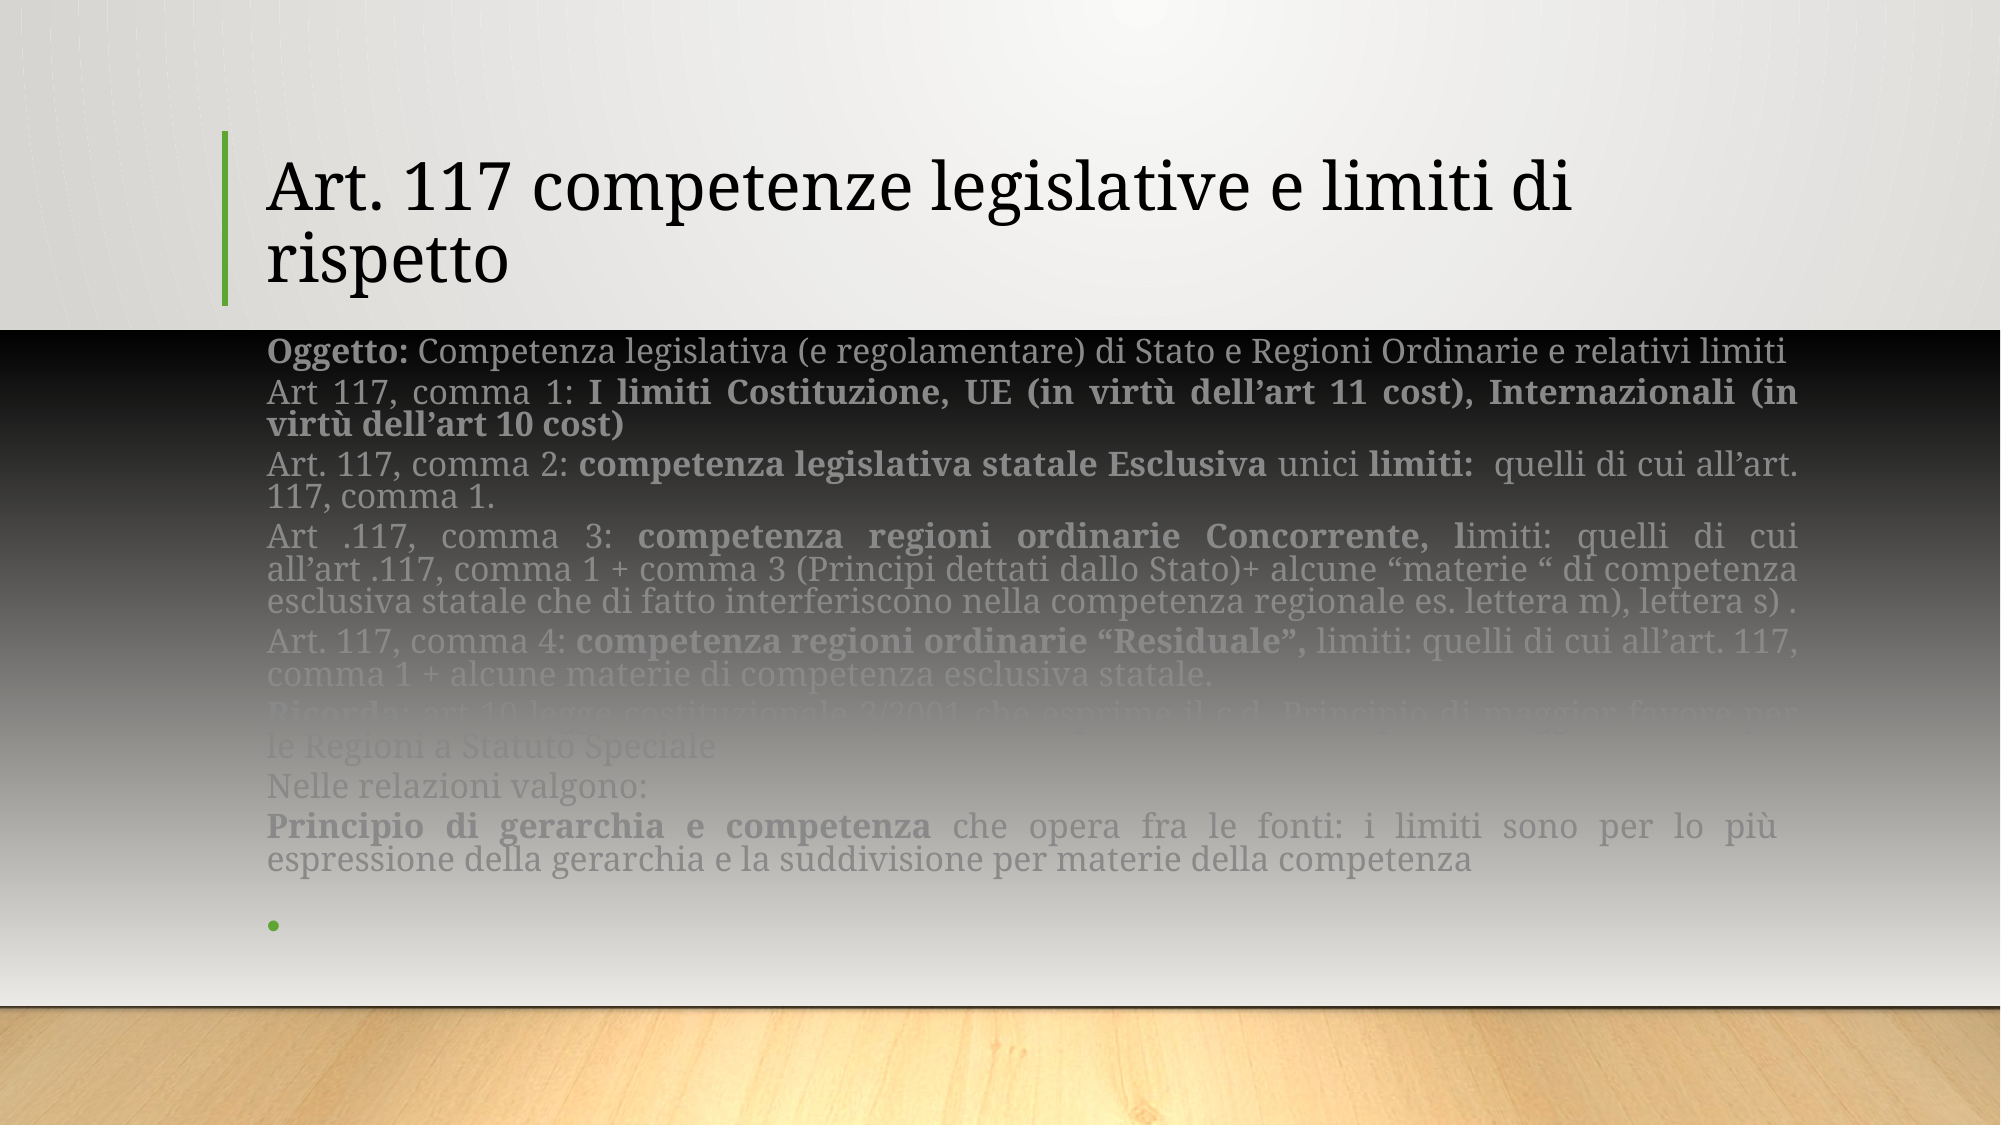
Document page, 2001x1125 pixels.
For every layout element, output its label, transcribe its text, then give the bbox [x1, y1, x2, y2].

title Art. 117 competenze legislative e limiti di rispetto [251, 131, 1814, 305]
list Oggetto: Competenza legislativa (e regolamentare) di Stato e Regioni Ordinarie e relativi limiti Art 117, comma 1: I limiti Costituzione, UE (in virtù dell’art 11 cost), Internazionali (in virtù dell’art 10 cost) Art. 117, comma 2: competenza legislativa statale Esclusiva unici limiti: quelli di cui all’art. 117, comma 1. Art .117, comma 3: competenza regioni ordinarie Concorrente, limiti: quelli di cui all’art .117, comma 1 + comma 3 (Principi dettati dallo Stato)+ alcune “materie “ di competenza esclusiva statale che di fatto interferiscono nella competenza regionale es. lettera m), lettera s) . Art. 117, comma 4: competenza regioni ordinarie “Residuale”, limiti: quelli di cui all’art. 117, comma 1 + alcune materie di competenza esclusiva statale. Ricorda: art 10 legge costituzionale 3/2001 che esprime il c.d. Principio di maggior favore per le Regioni a Statuto Speciale Nelle relazioni valgono: Principio di gerarchia e competenza che opera fra le fonti: i limiti sono per lo più espressione della gerarchia e la suddivisione per materie della competenza [251, 330, 1814, 897]
